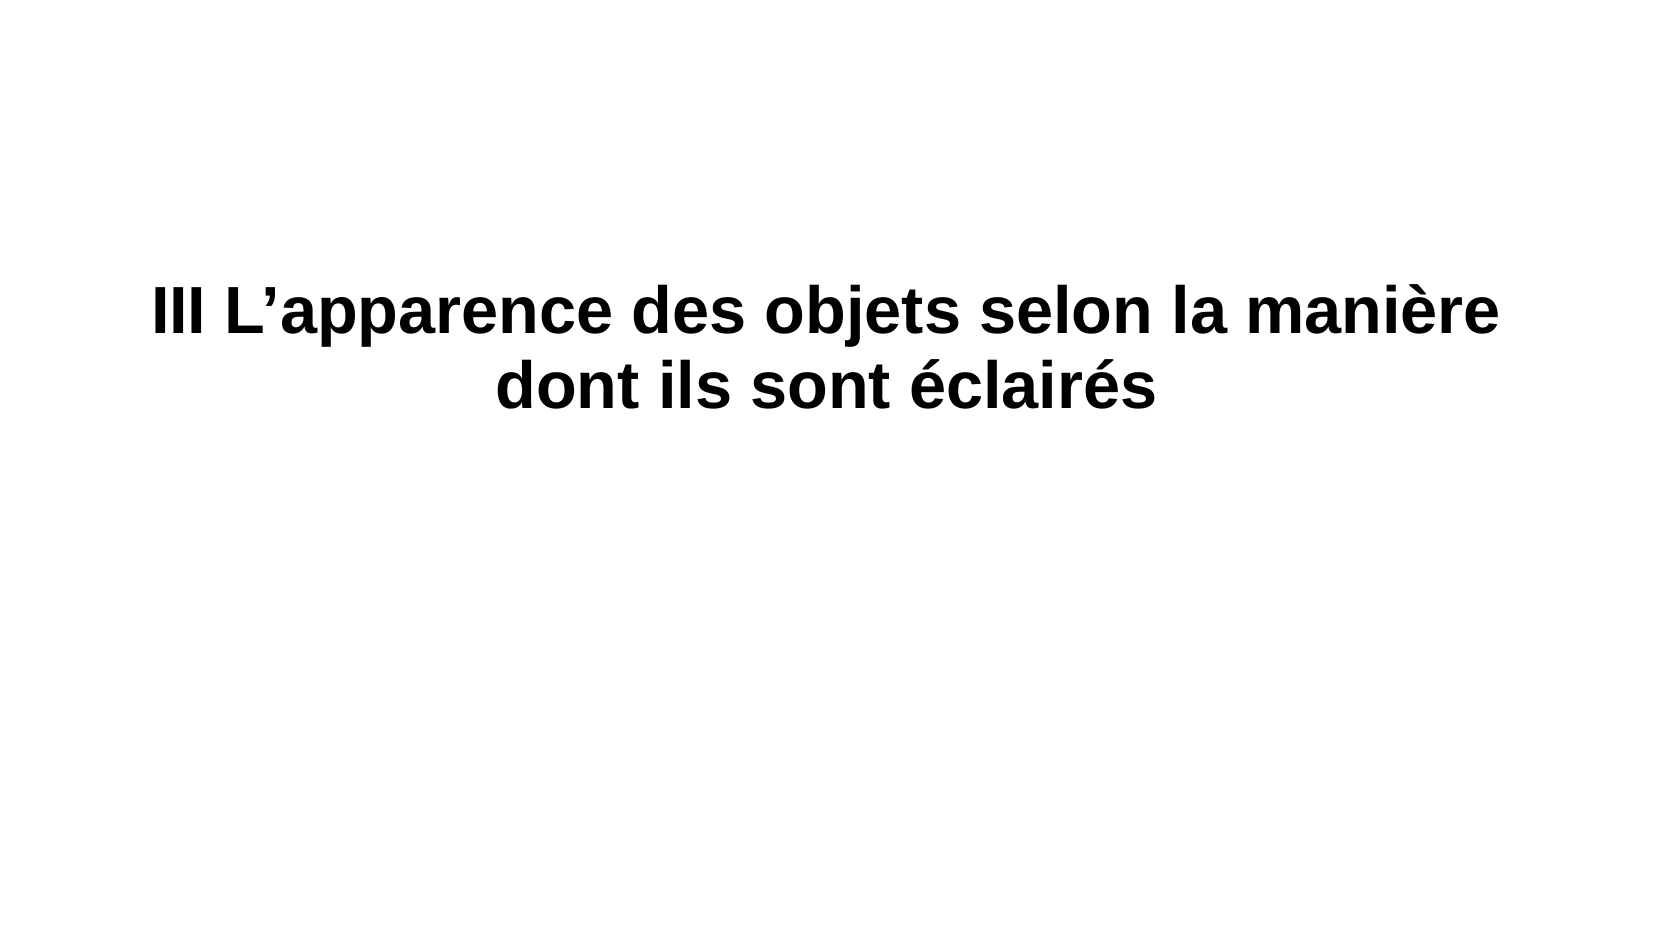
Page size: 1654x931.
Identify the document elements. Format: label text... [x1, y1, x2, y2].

subtitle III L’apparence des objets selon la manière dont ils sont éclairés [82, 88, 1571, 758]
